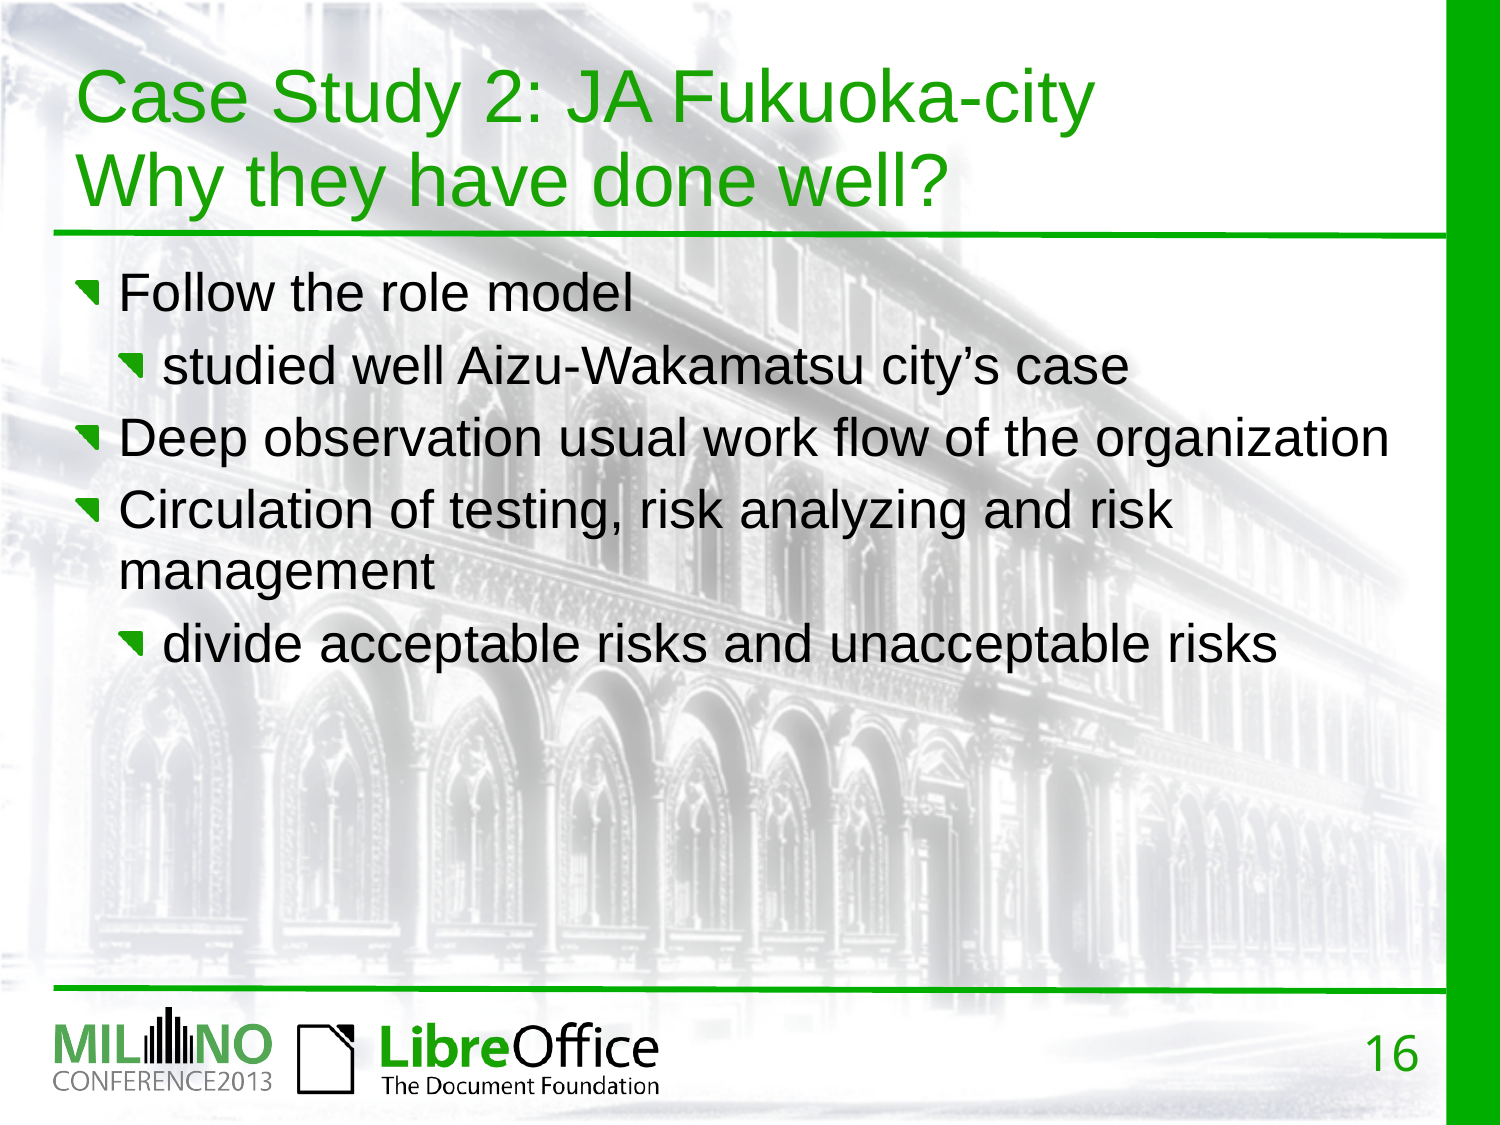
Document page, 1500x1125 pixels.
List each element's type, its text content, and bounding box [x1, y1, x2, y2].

list Follow the role model studied well Aizu-Wakamatsu city’s case Deep observation usual work flow of the organization Circulation of testing, risk analyzing and risk management divide acceptable risks and unacceptable risks [75, 262, 1425, 746]
title Case Study 2: JA Fukuoka-city Why they have done well? [75, 54, 1425, 223]
picture [0, 1, 1446, 1125]
